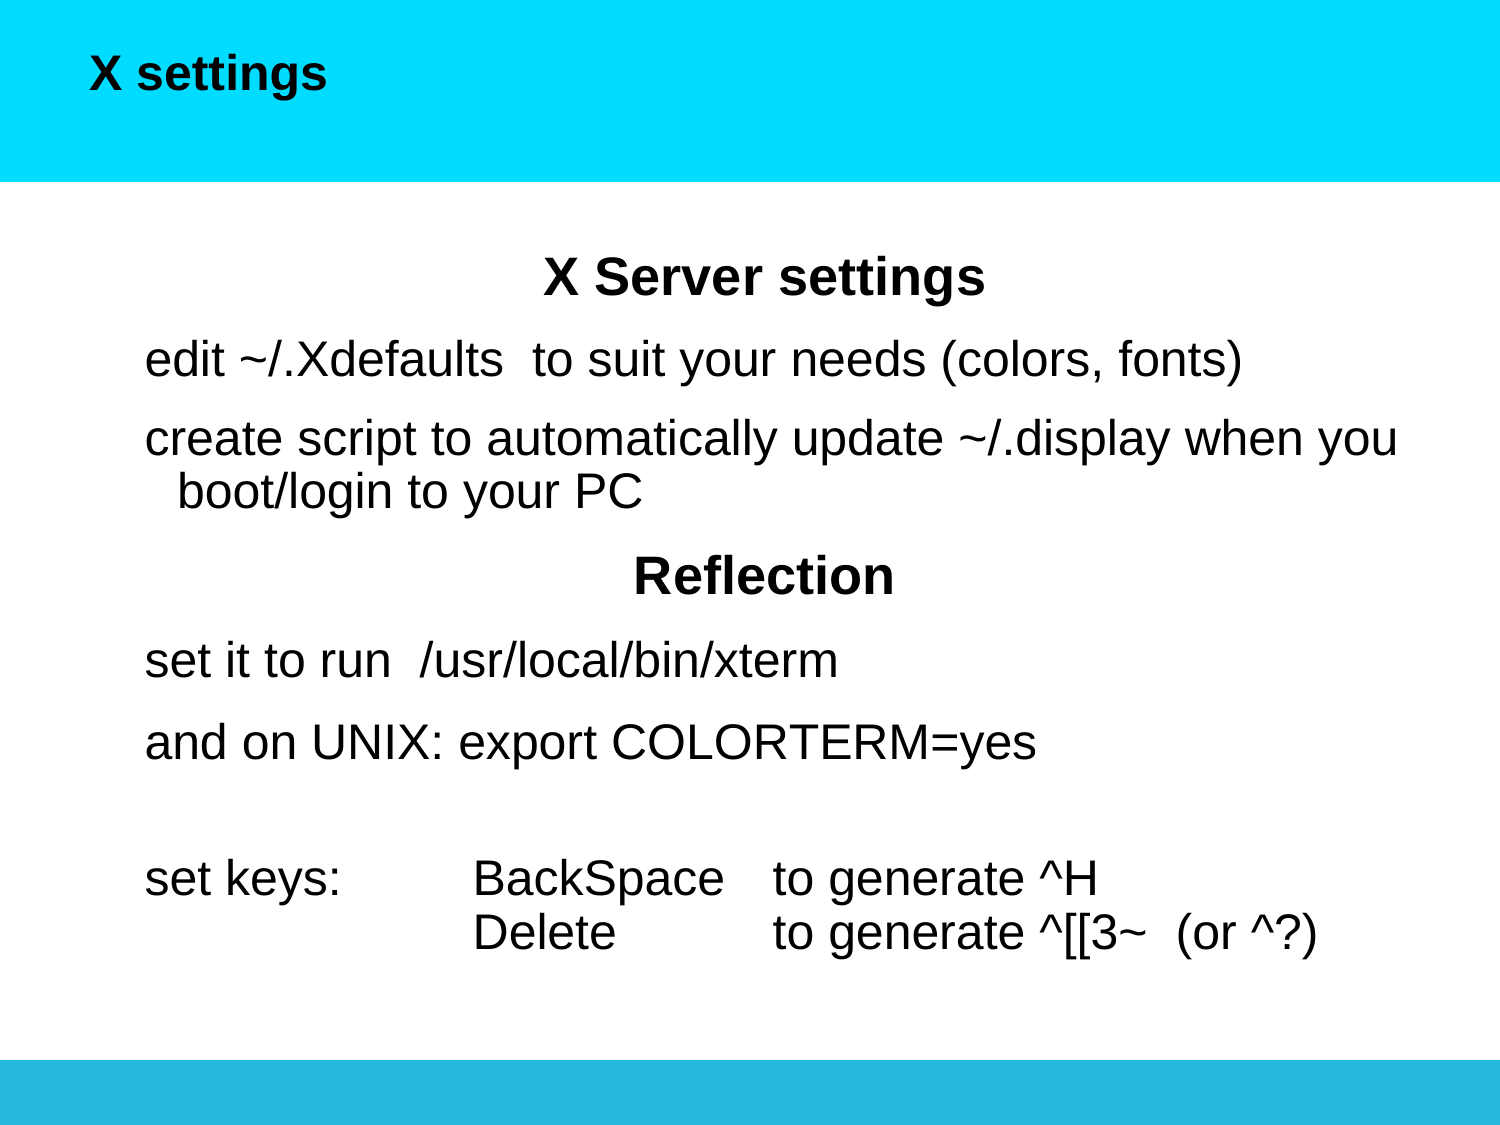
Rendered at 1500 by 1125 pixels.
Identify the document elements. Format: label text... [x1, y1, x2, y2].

list X Server settings edit ~/.Xdefaults to suit your needs (colors, fonts) create script to automatically update ~/.display when you boot/login to your PC Reflection set it to run /usr/local/bin/xterm and on UNIX: export COLORTERM=yes set keys: BackSpace to generate ^H Delete to generate ^[[3~ (or ^?) [74, 241, 1434, 1052]
title X settings [74, 0, 1026, 173]
picture [0, 182, 1500, 1060]
